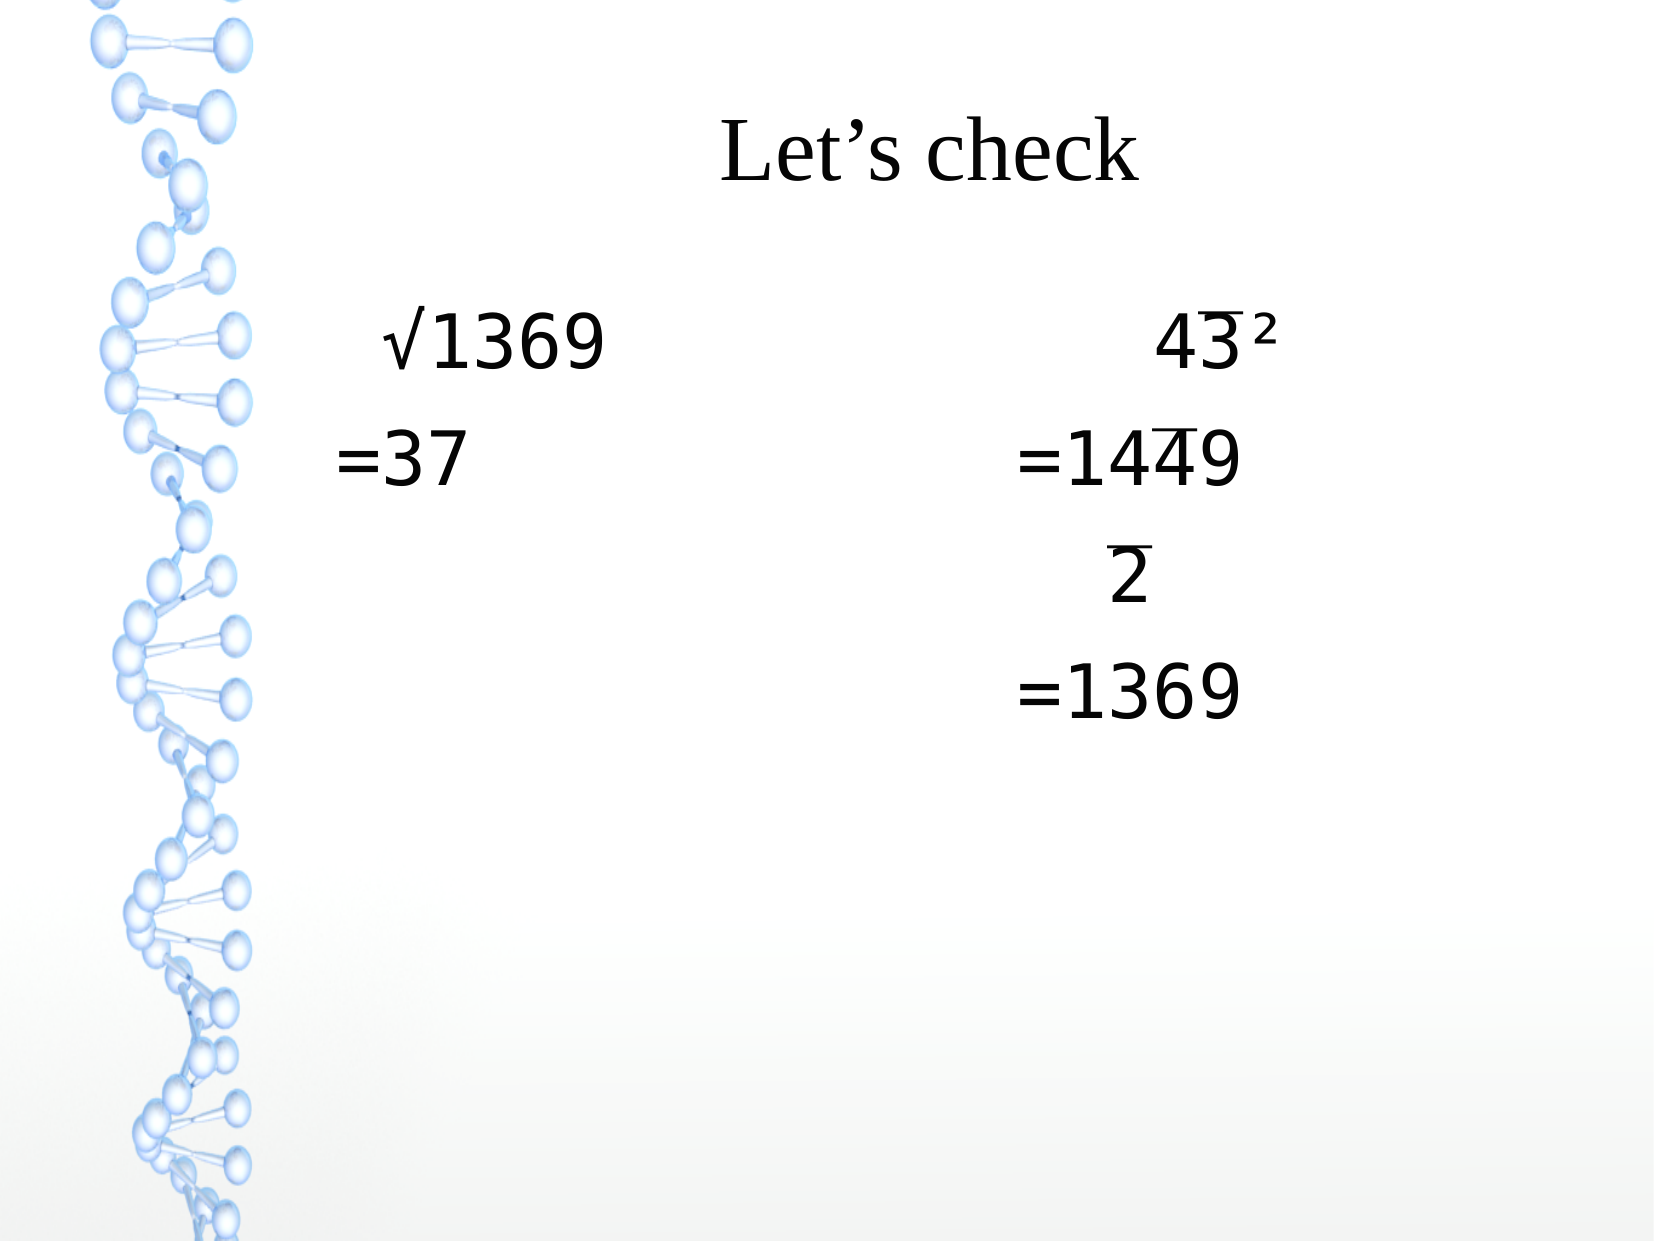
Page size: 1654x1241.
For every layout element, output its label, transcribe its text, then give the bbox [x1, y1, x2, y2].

title Let’s check [265, 47, 1595, 252]
picture [0, 0, 1654, 1241]
list 4̅3² =14̅49 ̅2 =1369 [946, 299, 1595, 1019]
list √1369 =37 [265, 299, 915, 1019]
